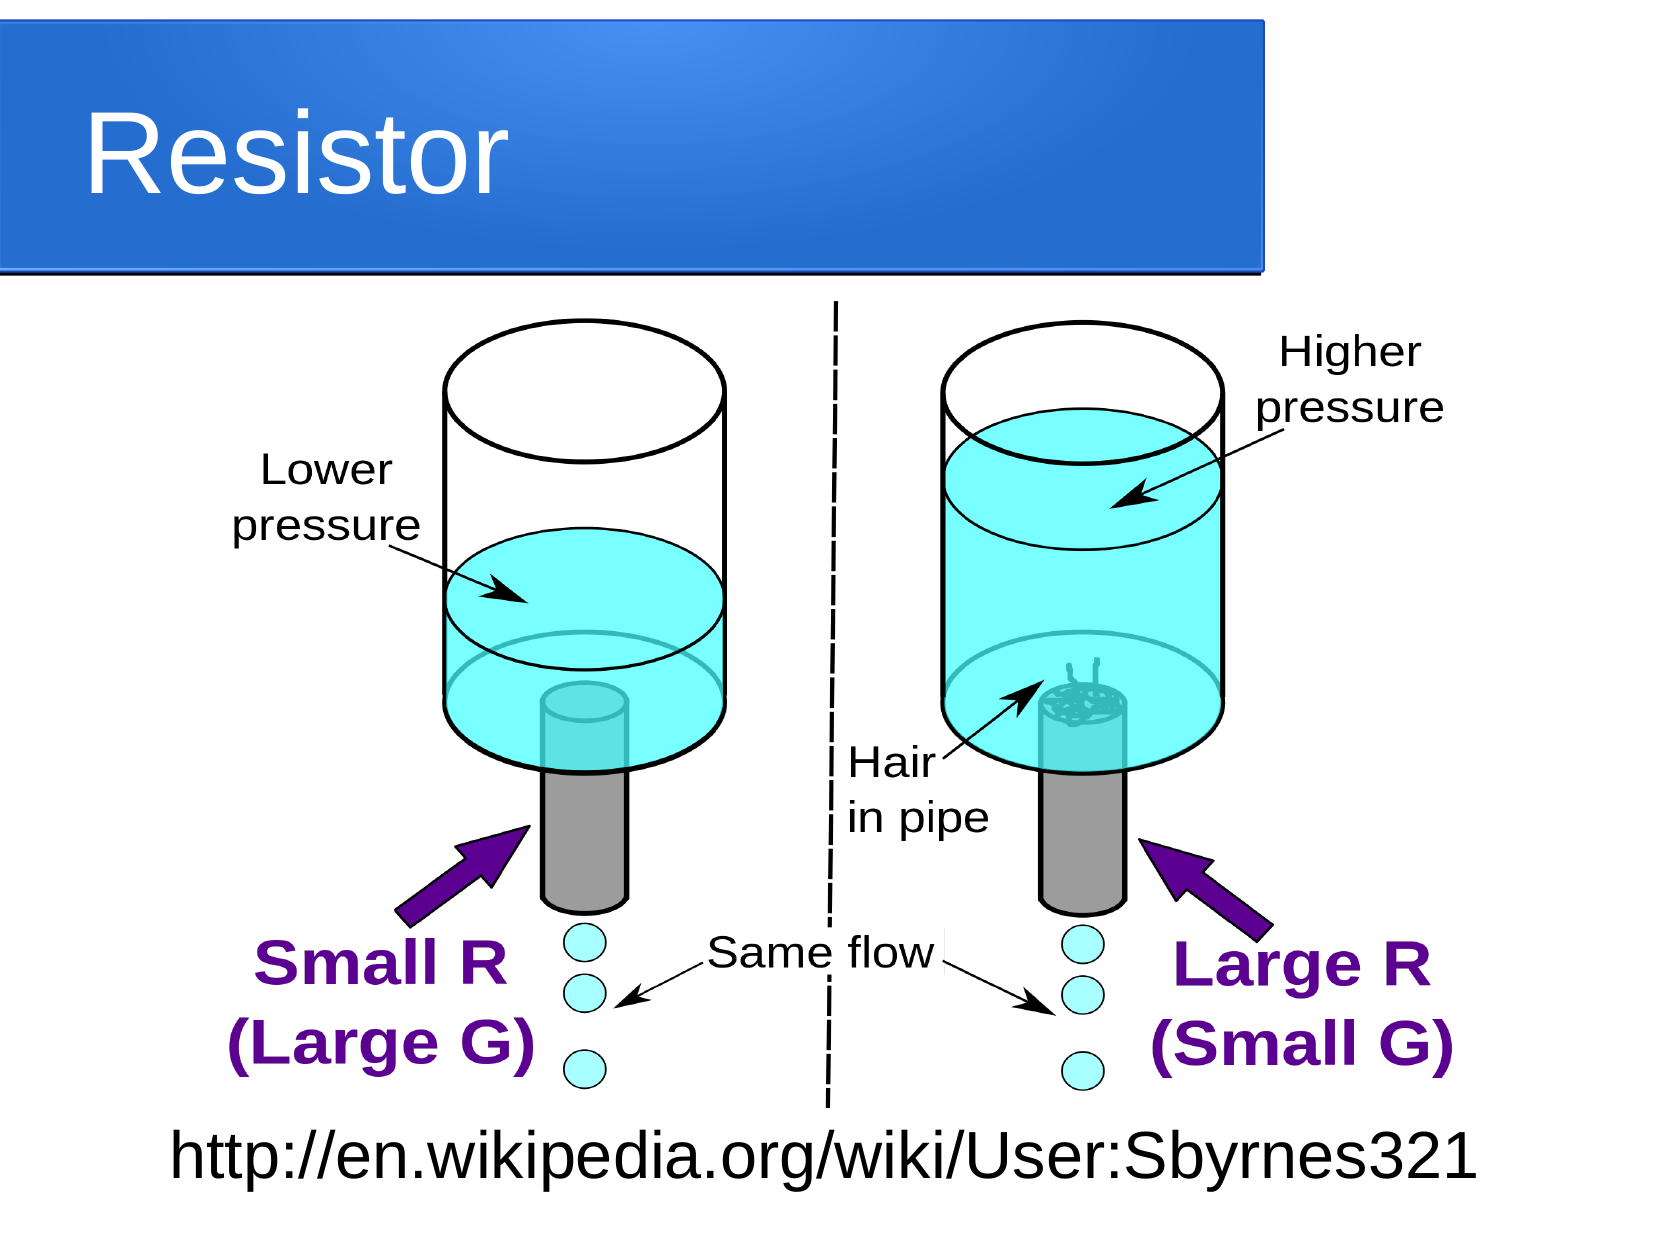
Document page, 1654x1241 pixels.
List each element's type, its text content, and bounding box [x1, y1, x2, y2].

title Resistor [82, 49, 1250, 257]
subtitle http://en.wikipedia.org/wiki/User:Sbyrnes321 [30, 1095, 1621, 1216]
picture [180, 299, 1501, 1111]
